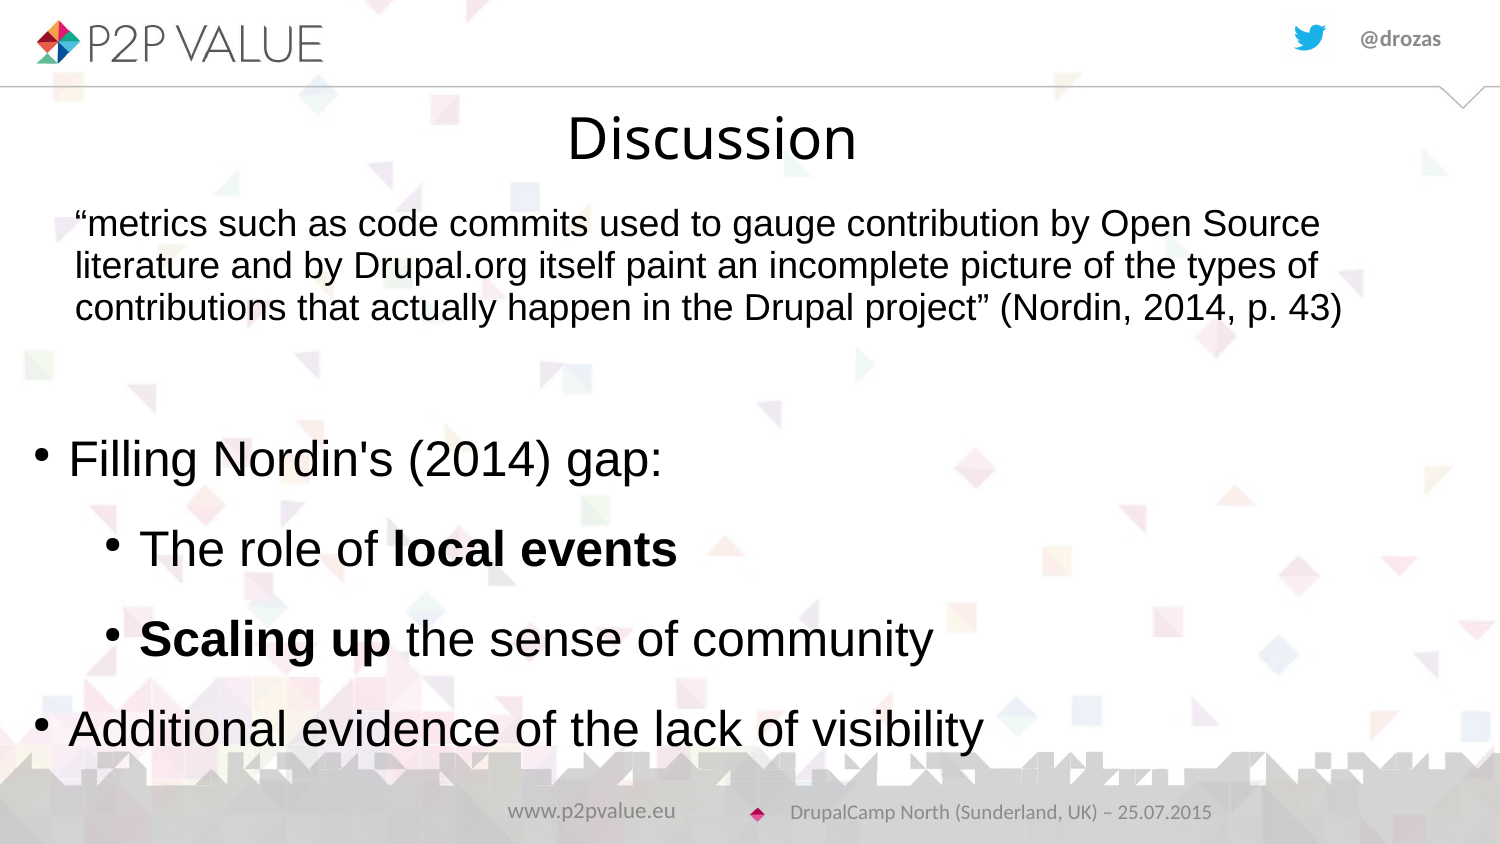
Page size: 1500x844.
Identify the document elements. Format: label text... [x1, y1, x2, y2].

text_box DrupalCamp North (Sunderland, UK) – 25.07.2015 [777, 788, 1470, 834]
text_box www.p2pvalue.eu [501, 789, 720, 829]
subtitle Filling Nordin's (2014) gap: The role of local events Scaling up the sense of community Additional evidence of the lack of visibility [19, 390, 1500, 796]
picture [0, 0, 1500, 844]
text_box “metrics such as code commits used to gauge contribution by Open Source literature and by Drupal.org itself paint an incomplete picture of the types of contributions that actually happen in the Drupal project” (Nordin, 2014, p. 43) [60, 195, 1411, 378]
text_box @drozas [1333, 15, 1455, 60]
title Discussion [60, 92, 1366, 181]
